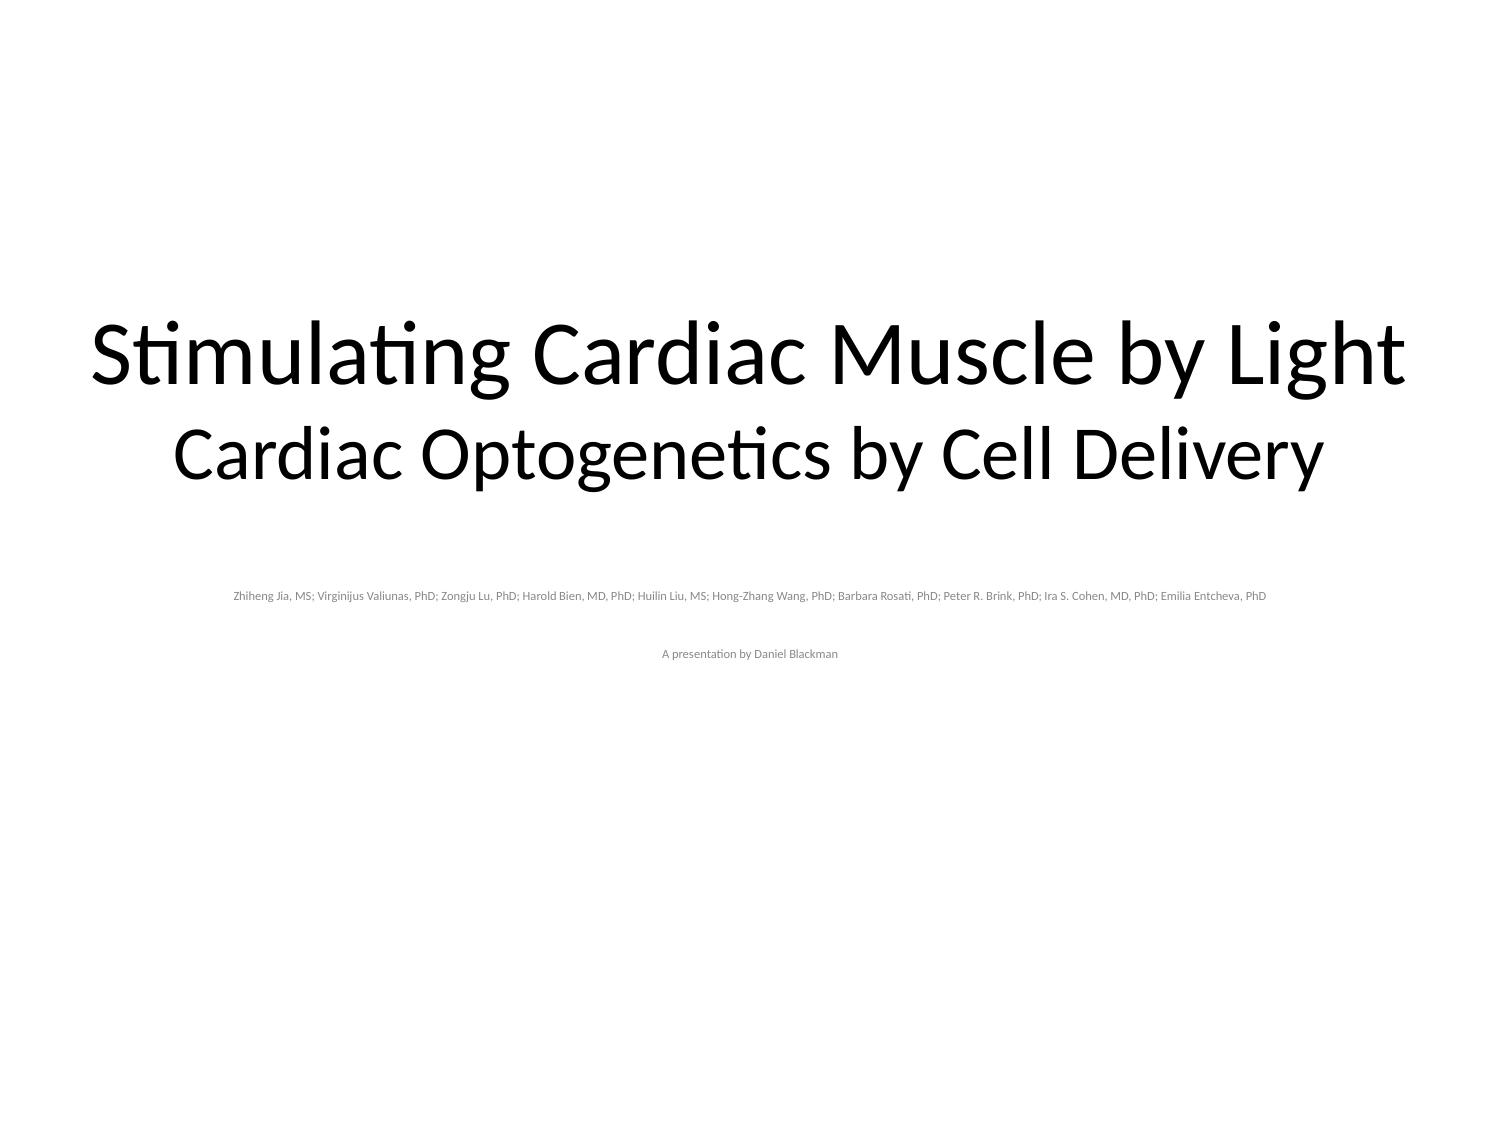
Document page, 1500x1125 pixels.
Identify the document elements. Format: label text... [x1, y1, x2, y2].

title Stimulating Cardiac Muscle by Light Cardiac Optogenetics by Cell Delivery [53, 269, 1447, 519]
subtitle Zhiheng Jia, MS; Virginijus Valiunas, PhD; Zongju Lu, PhD; Harold Bien, MD, PhD; Huilin Liu, MS; Hong-Zhang Wang, PhD; Barbara Rosati, PhD; Peter R. Brink, PhD; Ira S. Cohen, MD, PhD; Emilia Entcheva, PhD A presentation by Daniel Blackman [168, 583, 1332, 830]
